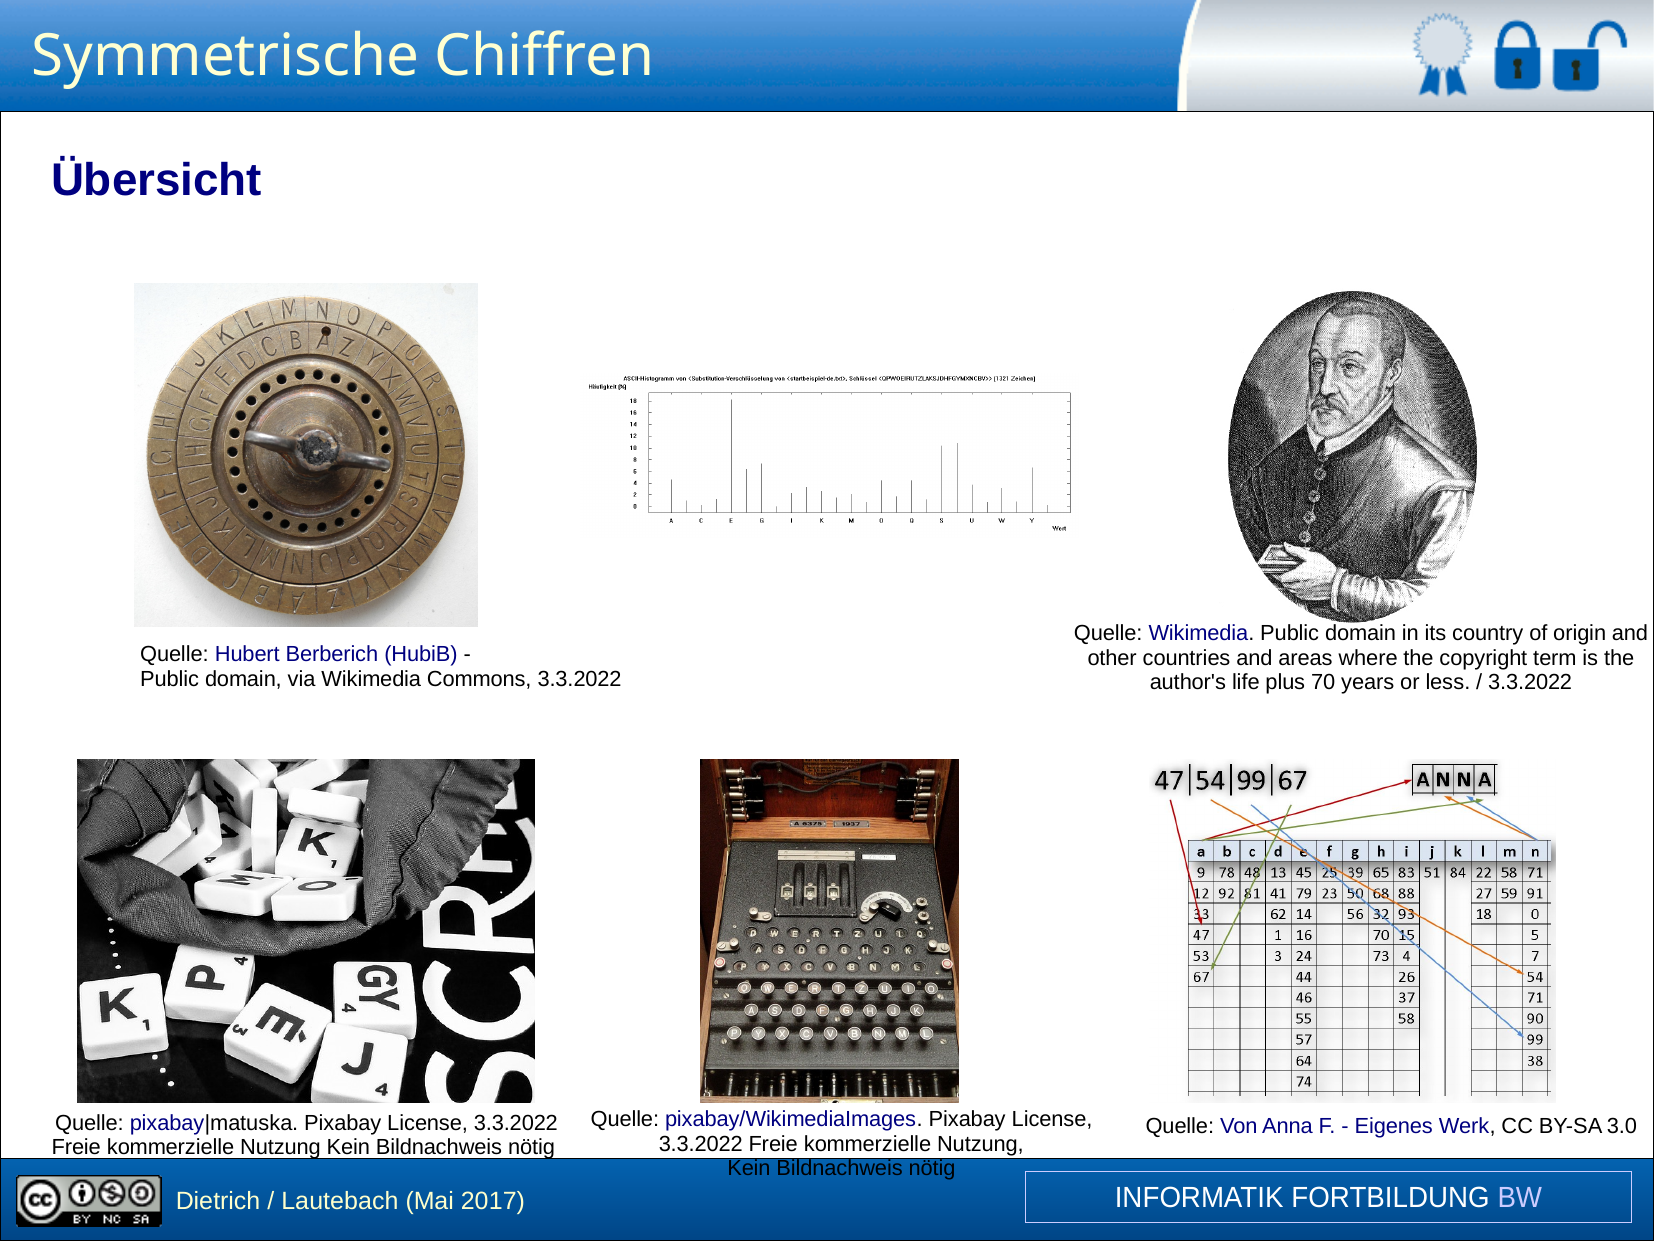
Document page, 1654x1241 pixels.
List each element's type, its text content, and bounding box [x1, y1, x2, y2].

picture [0, 0, 1654, 111]
picture [77, 759, 535, 1103]
text_box Quelle: pixabay/WikimediaImages. Pixabay License, 3.3.2022 Freie kommerzielle Nutzung, Kein Bildnachweis nötig [531, 1099, 1158, 1188]
picture [580, 373, 1079, 538]
picture [1219, 283, 1486, 613]
text_box Quelle: Hubert Berberich (HubiB) - Public domain, via Wikimedia Commons, 3.3.2022 [125, 634, 688, 699]
text_box Quelle: Von Anna F. - Eigenes Werk, CC BY-SA 3.0 [1111, 1106, 1654, 1147]
picture [1149, 759, 1556, 1103]
title Symmetrische Chiffren [31, 14, 1151, 92]
picture [700, 759, 959, 1099]
picture [134, 283, 478, 627]
text_box Quelle: pixabay|matuska. Pixabay License, 3.3.2022 Freie kommerzielle Nutzung Kein Bildnachweis nötig [29, 1103, 584, 1167]
picture [16, 1175, 162, 1227]
text_box Quelle: Wikimedia. Public domain in its country of origin and other countries and areas where the copyright term is the author's life plus 70 years or less. / 3.3.2022 [1038, 613, 1654, 732]
text_box Übersicht [36, 146, 1617, 214]
